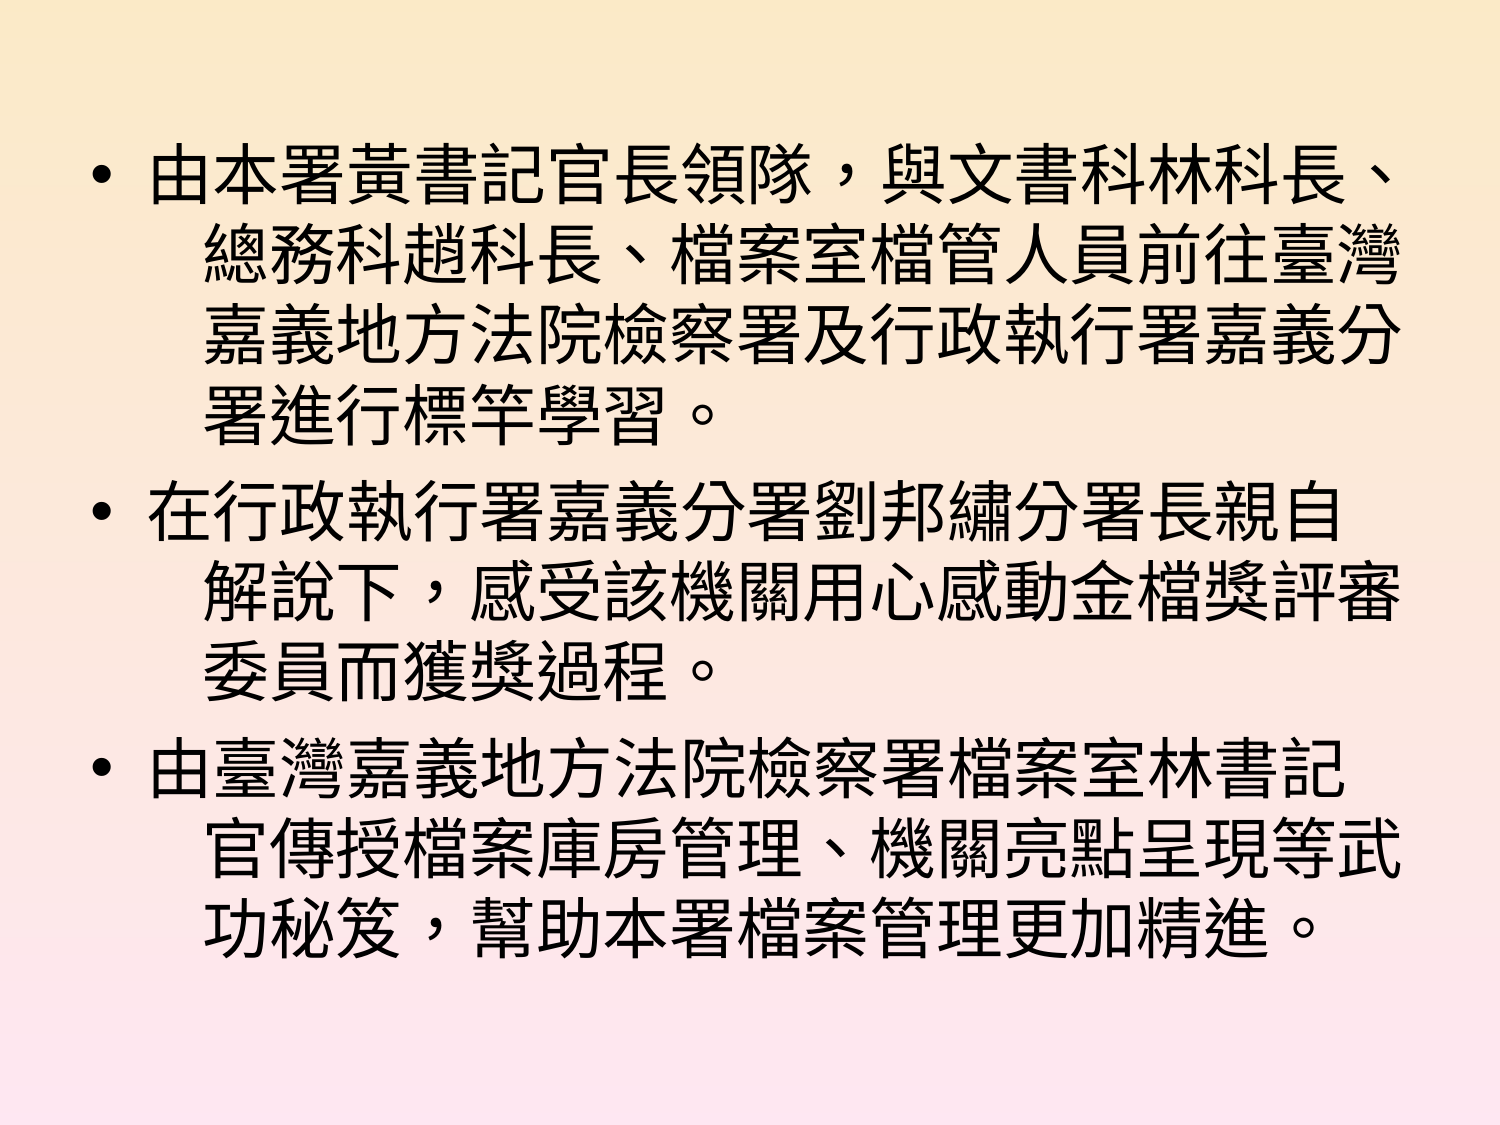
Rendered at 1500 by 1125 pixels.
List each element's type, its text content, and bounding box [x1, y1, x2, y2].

list 由本署黃書記官長領隊，與文書科林科長、總務科趙科長、檔案室檔管人員前往臺灣嘉義地方法院檢察署及行政執行署嘉義分署進行標竿學習。 在行政執行署嘉義分署劉邦繡分署長親自解說下，感受該機關用心感動金檔獎評審委員而獲獎過程。 由臺灣嘉義地方法院檢察署檔案室林書記官傳授檔案庫房管理、機關亮點呈現等武功秘笈，幫助本署檔案管理更加精進。 [75, 125, 1426, 1005]
